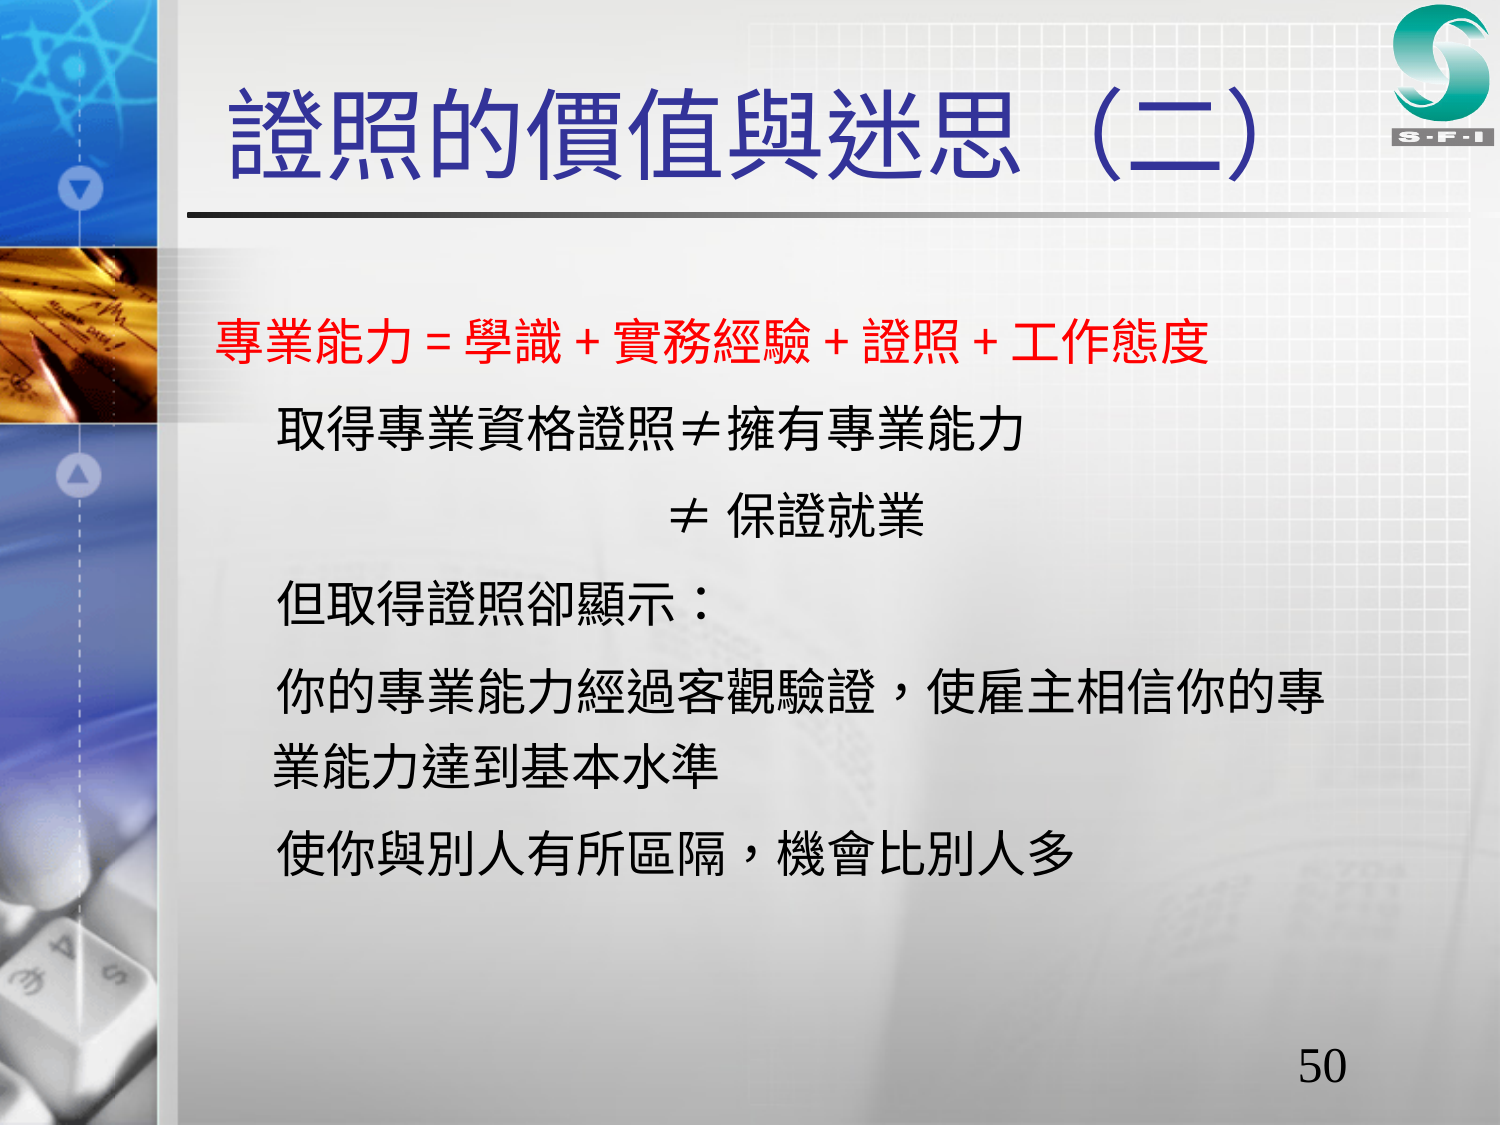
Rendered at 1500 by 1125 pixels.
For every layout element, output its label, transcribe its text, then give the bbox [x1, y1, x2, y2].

title 證照的價值與迷思（二） [188, 101, 1363, 201]
list 專業能力=學識+實務經驗+證照+工作態度 取得專業資格證照≠擁有專業能力 ≠保證就業 但取得證照卻顯示： 你的專業能力經過客觀驗證，使雇主相信你的專業能力達到基本水準 使你與別人有所區隔，機會比別人多 [200, 287, 1369, 976]
picture [0, 0, 1500, 1125]
